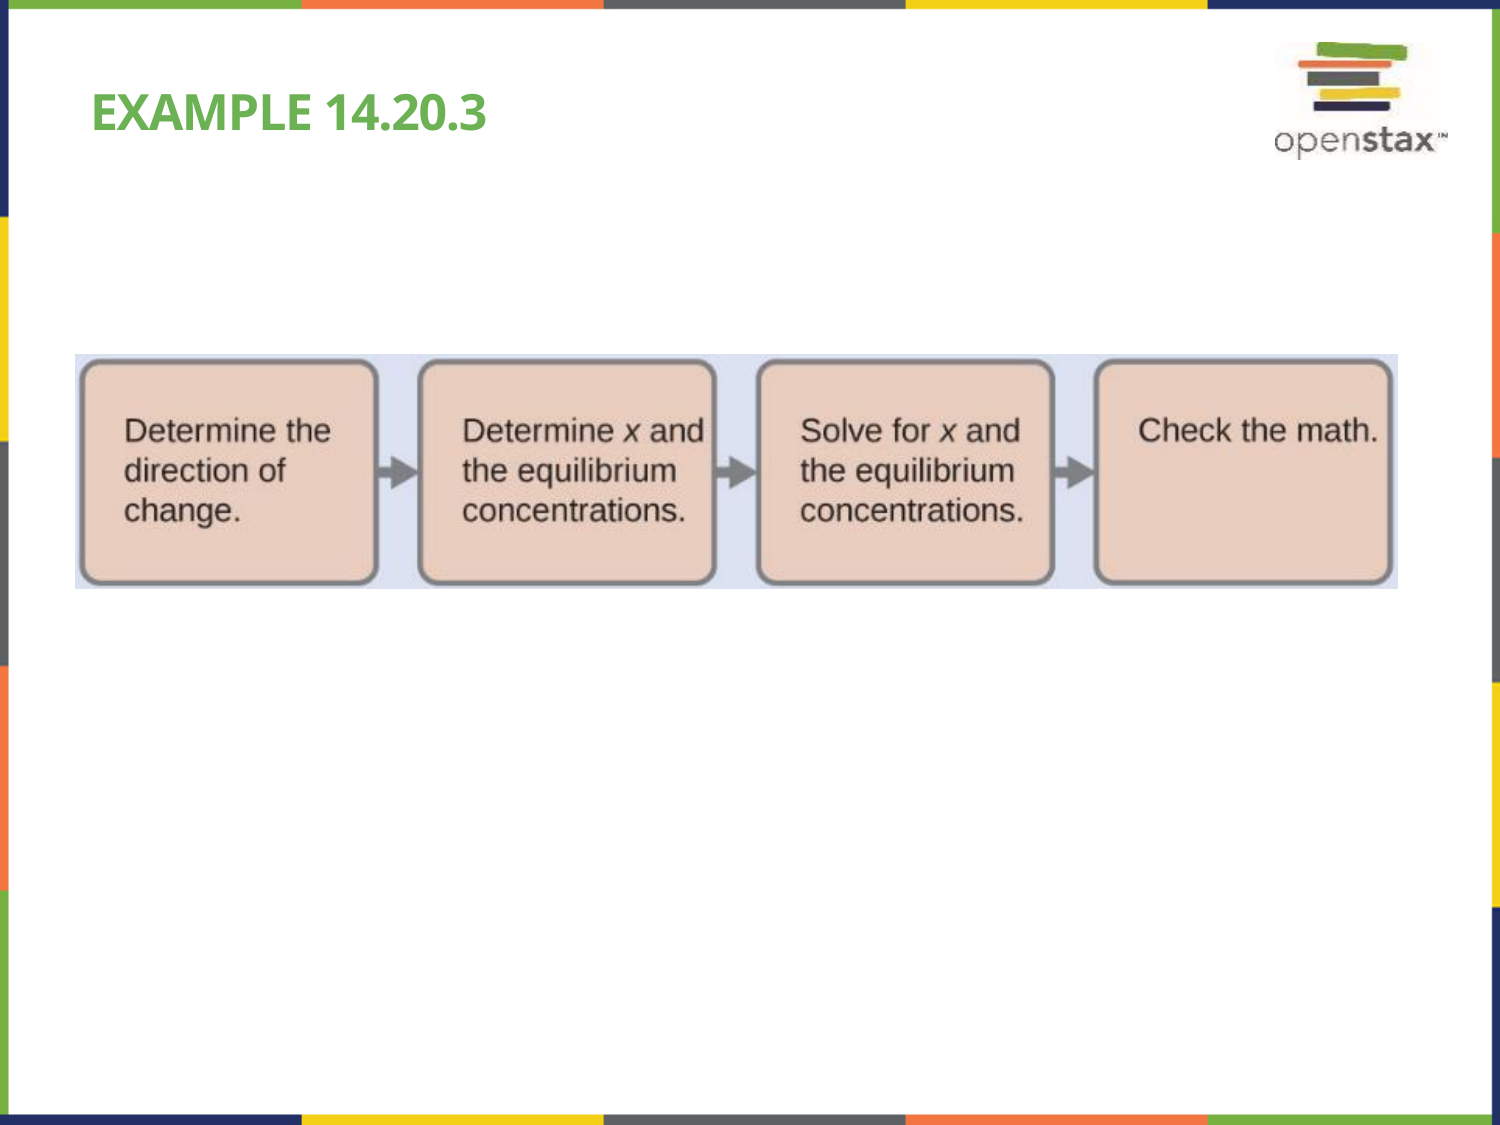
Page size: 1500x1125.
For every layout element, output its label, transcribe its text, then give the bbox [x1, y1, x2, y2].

title Example 14.20.3 [75, 39, 1398, 148]
picture [0, 0, 1500, 1125]
